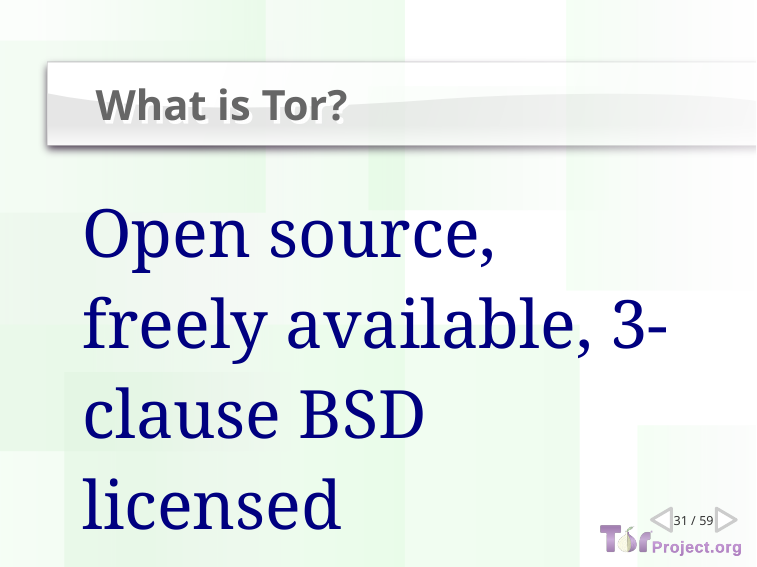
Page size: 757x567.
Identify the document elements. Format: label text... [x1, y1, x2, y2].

text_box Open source, freely available, 3-clause BSD licensed [0, 178, 756, 526]
picture [0, 0, 757, 567]
text_box What is Tor? [80, 61, 364, 147]
